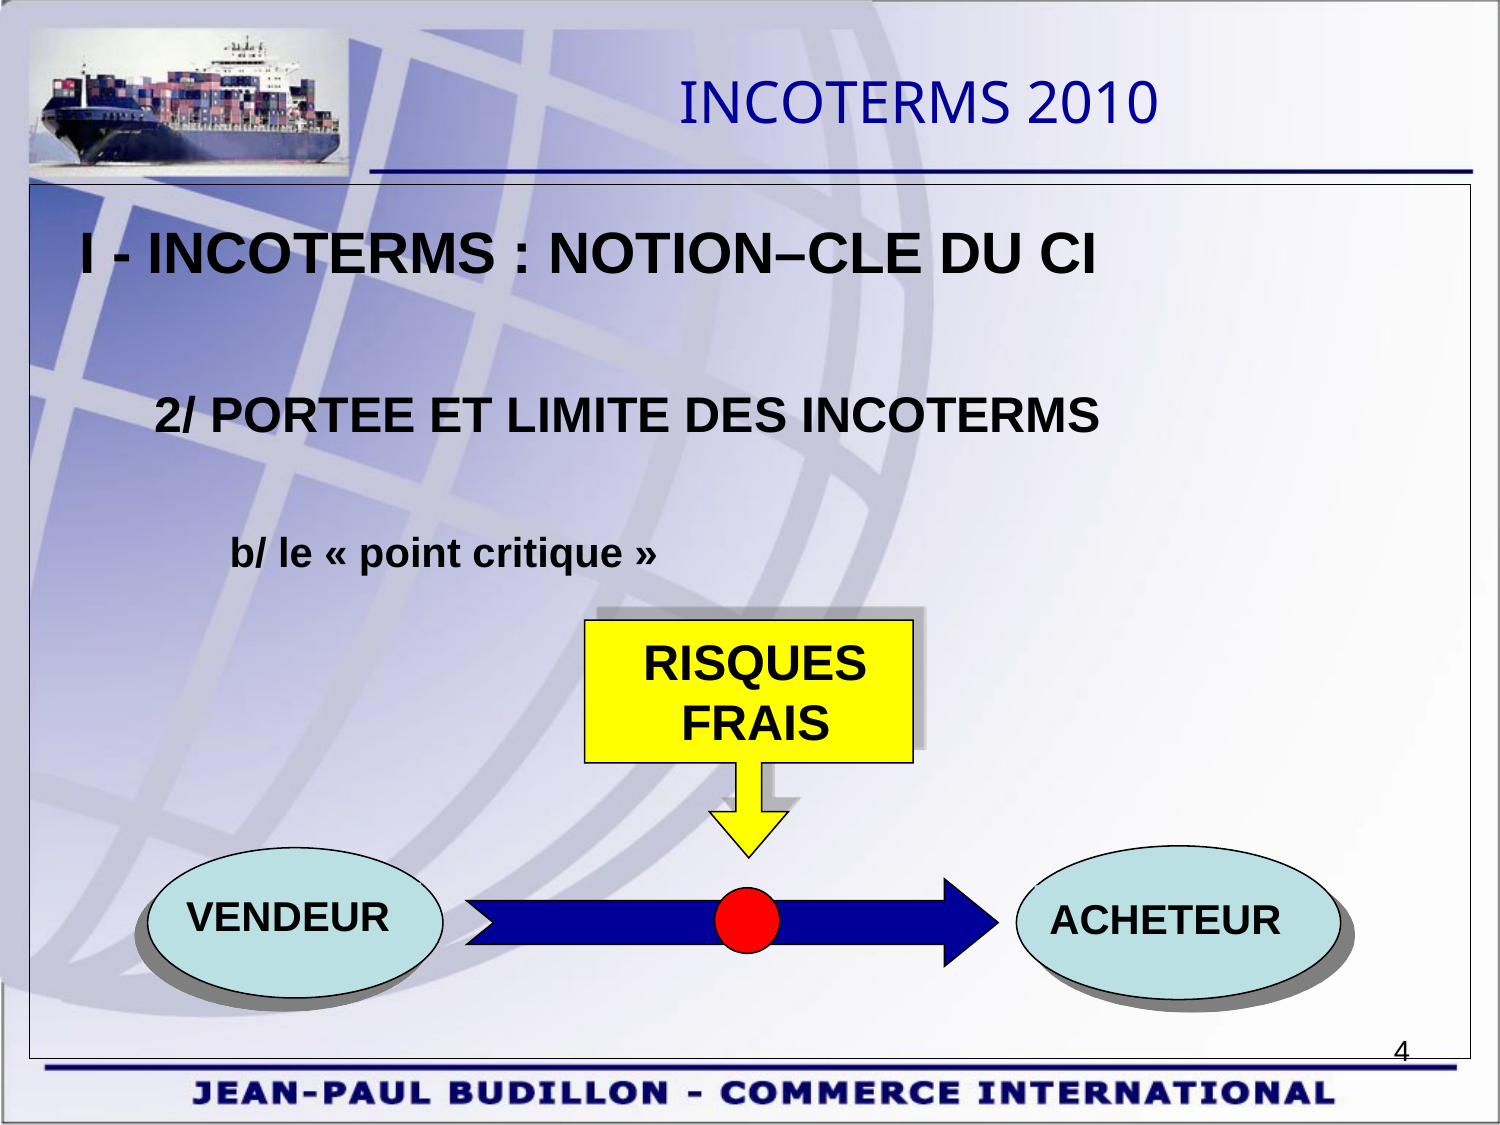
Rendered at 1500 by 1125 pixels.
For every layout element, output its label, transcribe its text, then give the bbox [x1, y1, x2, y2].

picture [0, 0, 1500, 1125]
title INCOTERMS 2010 [356, 42, 1483, 159]
text_box RISQUES FRAIS [620, 622, 893, 762]
text_box [1016, 845, 1341, 1000]
text_box [147, 847, 443, 998]
text_box [584, 620, 914, 858]
text_box [466, 878, 999, 967]
text_box ACHETEUR [1034, 885, 1306, 943]
list I - INCOTERMS : NOTION–CLE DU CI 2/ PORTEE ET LIMITE DES INCOTERMS b/ le « point critique » [64, 207, 1447, 1035]
text_box VENDEUR [171, 882, 422, 946]
